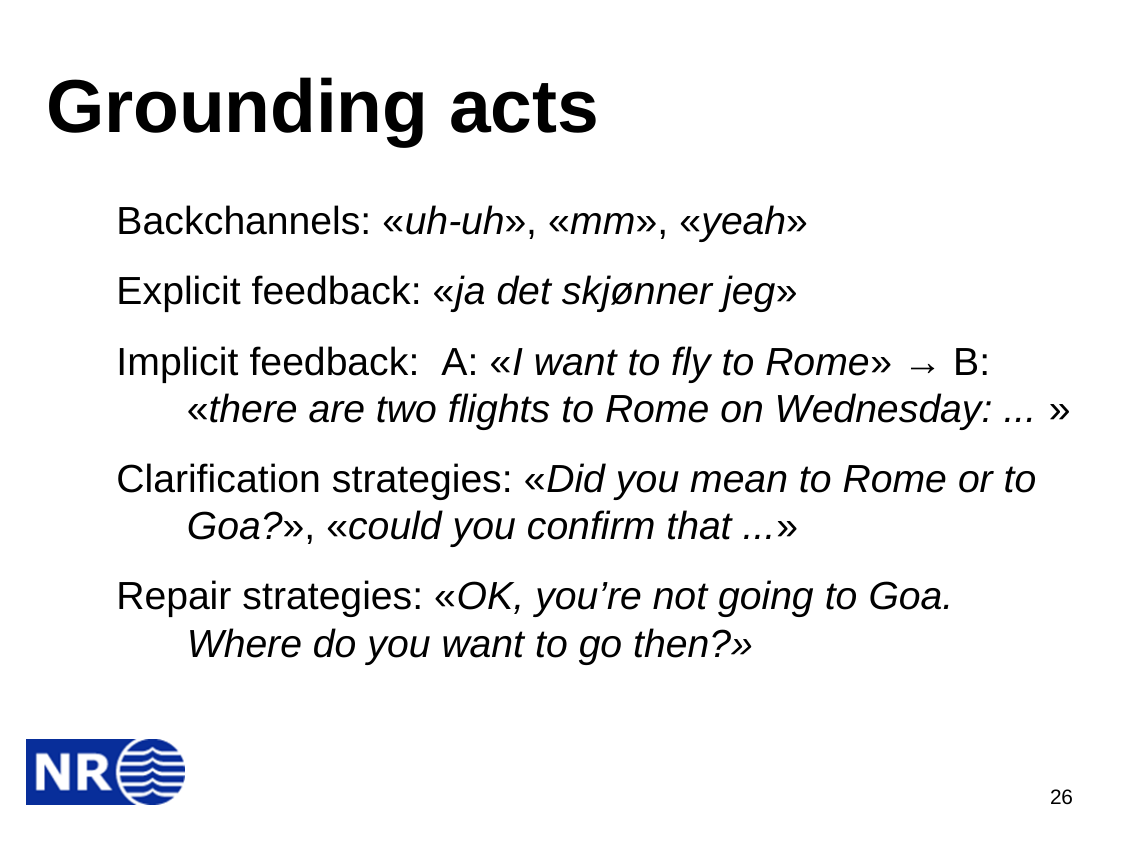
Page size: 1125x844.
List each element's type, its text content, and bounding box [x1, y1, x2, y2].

list Backchannels: «uh-uh», «mm», «yeah» Explicit feedback: «ja det skjønner jeg» Implicit feedback: A: «I want to fly to Rome» → B: «there are two flights to Rome on Wednesday: ... » Clarification strategies: «Did you mean to Rome or to Goa?», «could you confirm that ...» Repair strategies: «OK, you’re not going to Goa. Where do you want to go then?» [30, 187, 1095, 694]
title Grounding acts [30, 32, 1095, 157]
text_box [1035, 776, 1095, 812]
